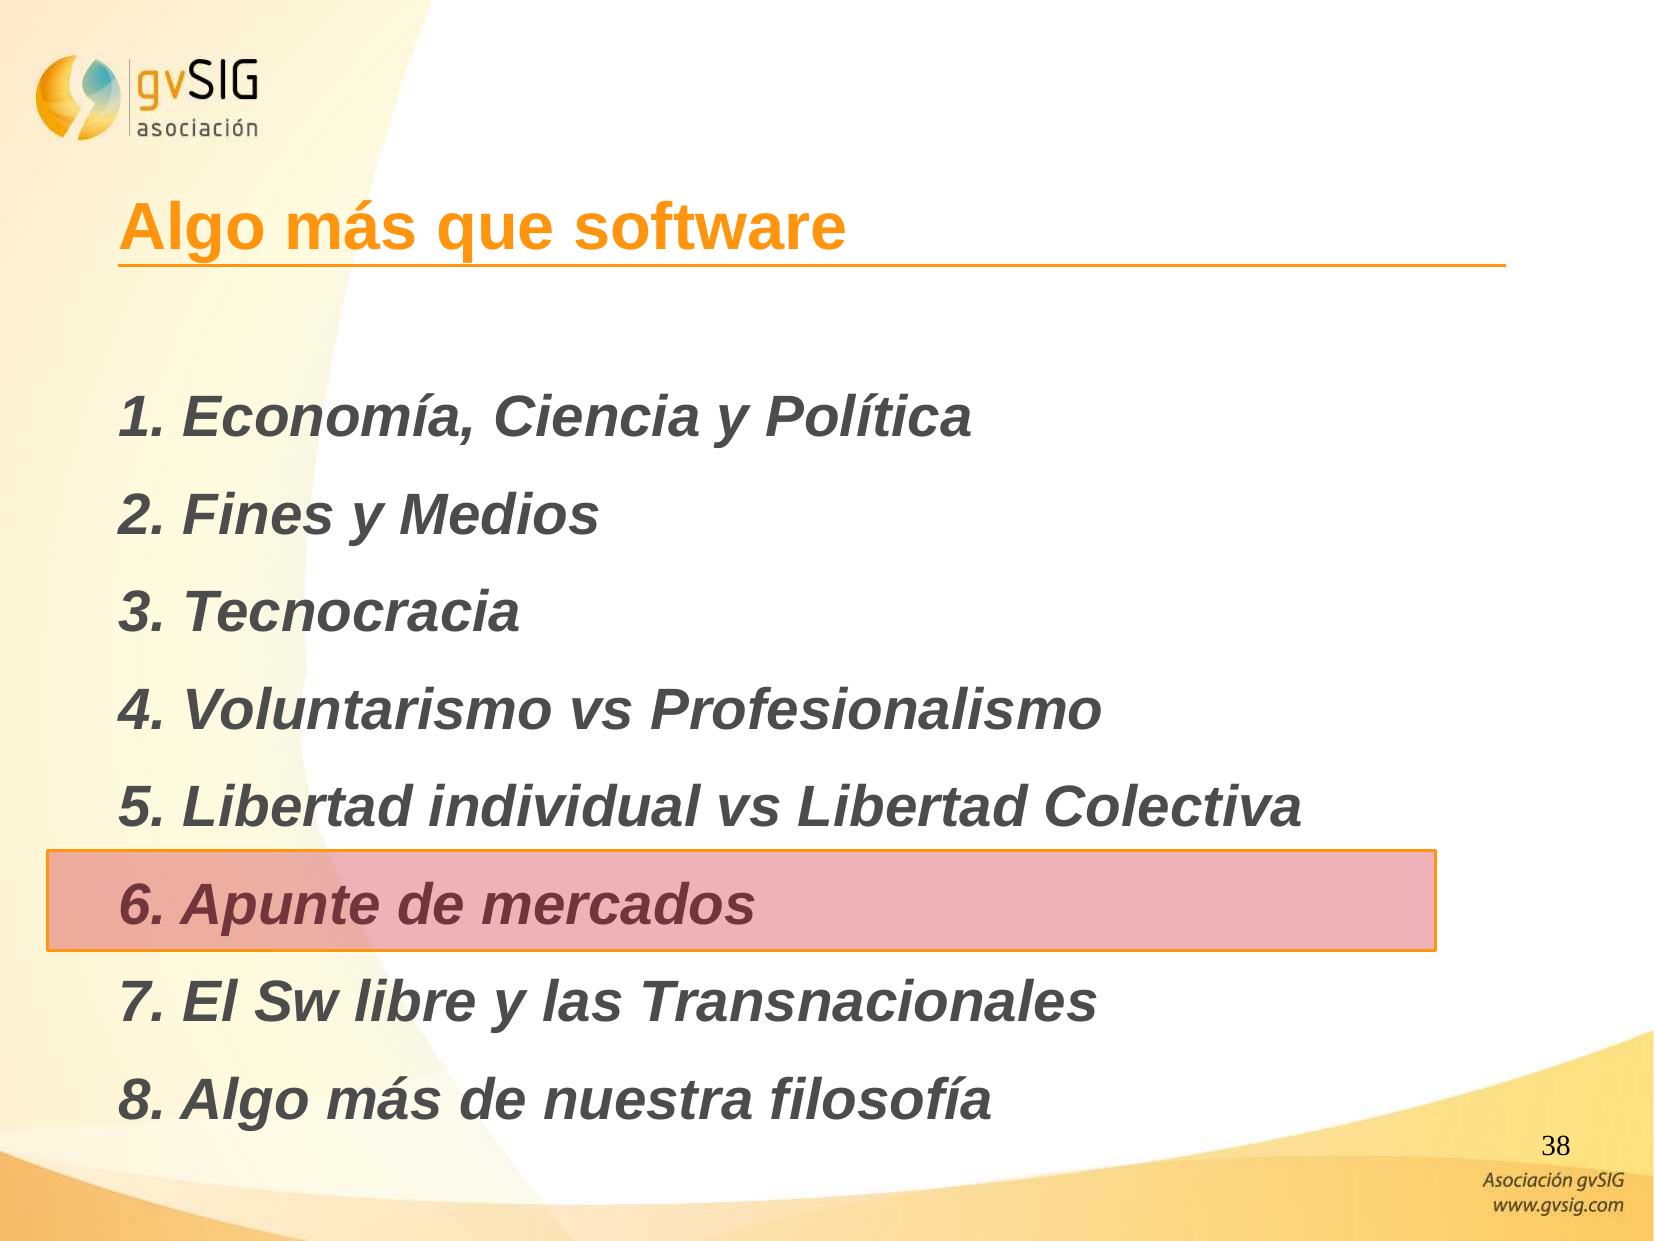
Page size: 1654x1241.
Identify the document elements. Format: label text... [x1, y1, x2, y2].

picture [0, 0, 1654, 1241]
title Algo más que software [118, 177, 1607, 276]
title 1. Economía, Ciencia y Política 2. Fines y Medios 3. Tecnocracia 4. Voluntarismo vs Profesionalismo 5. Libertad individual vs Libertad Colectiva 6. Apunte de mercados 7. El Sw libre y las Transnacionales 8. Algo más de nuestra filosofía [118, 373, 1477, 1189]
text_box [47, 850, 1436, 951]
